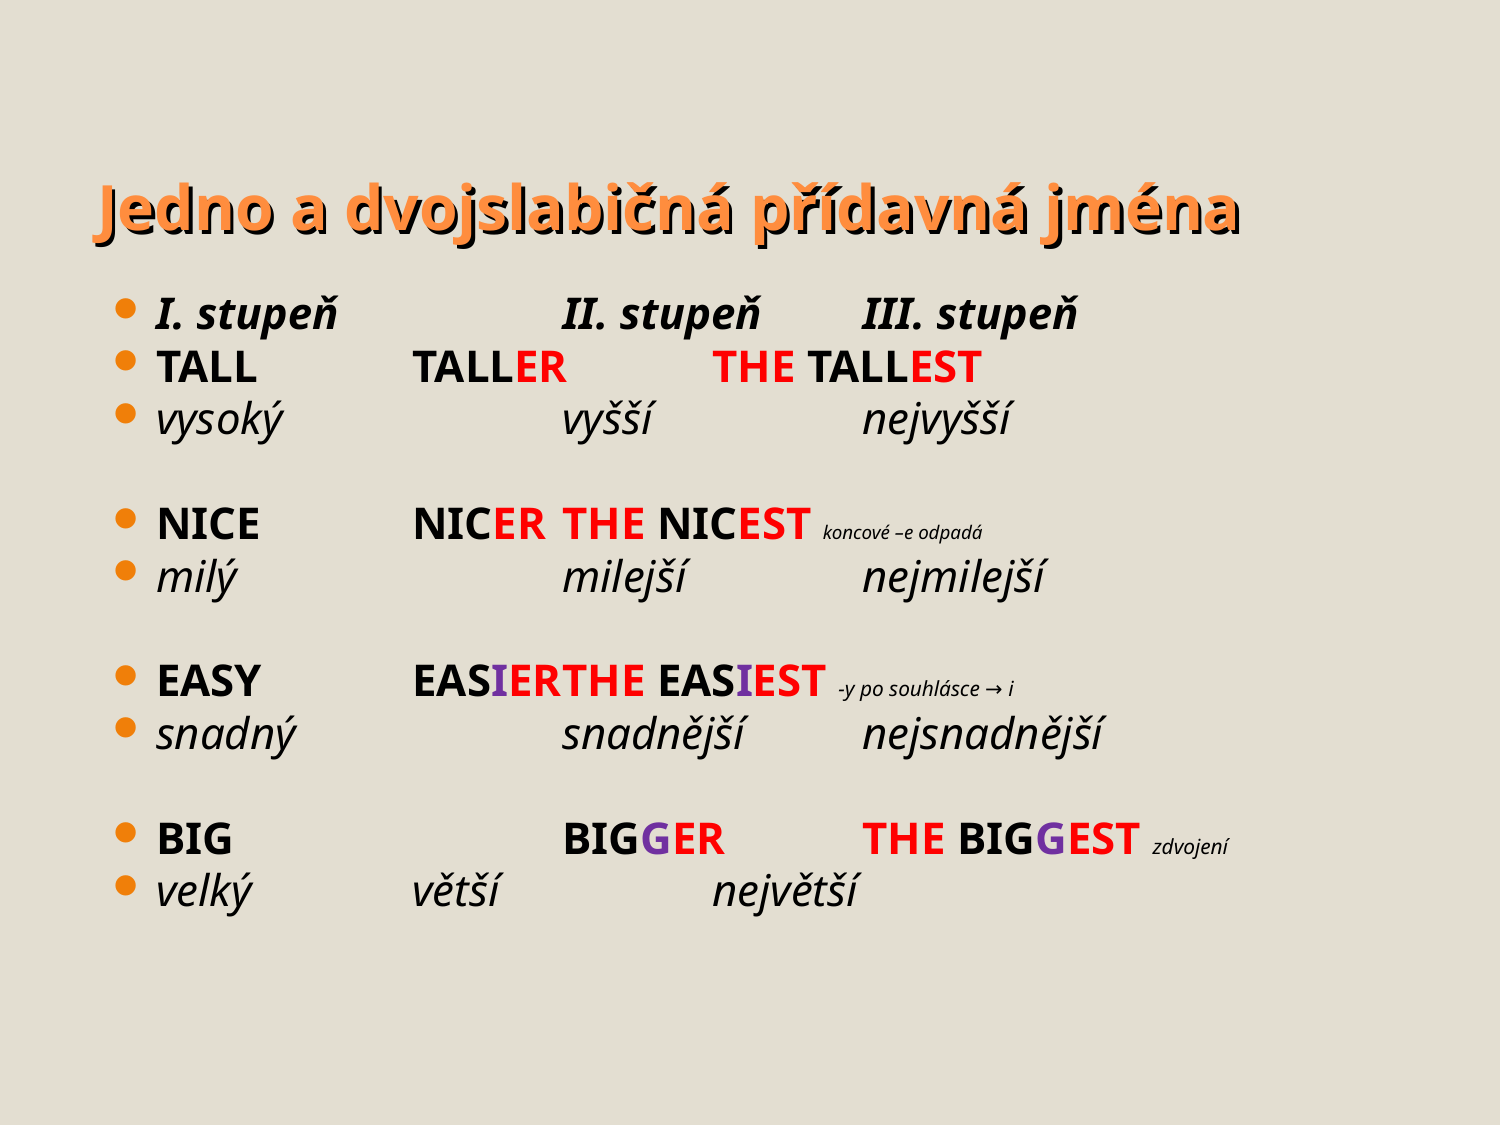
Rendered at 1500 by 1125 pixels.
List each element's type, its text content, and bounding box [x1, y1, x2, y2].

list I. stupeň II. stupeň III. stupeň TALL TALLER THE TALLEST vysoký vyšší nejvyšší NICE NICER THE NICEST koncové –e odpadá milý milejší nejmilejší EASY EASIER THE EASIEST -y po souhlásce → i snadný snadnější nejsnadnější BIG BIGGER THE BIGGEST zdvojení velký větší největší [82, 277, 1426, 977]
title Jedno a dvojslabičná přídavná jména [82, 78, 1426, 251]
